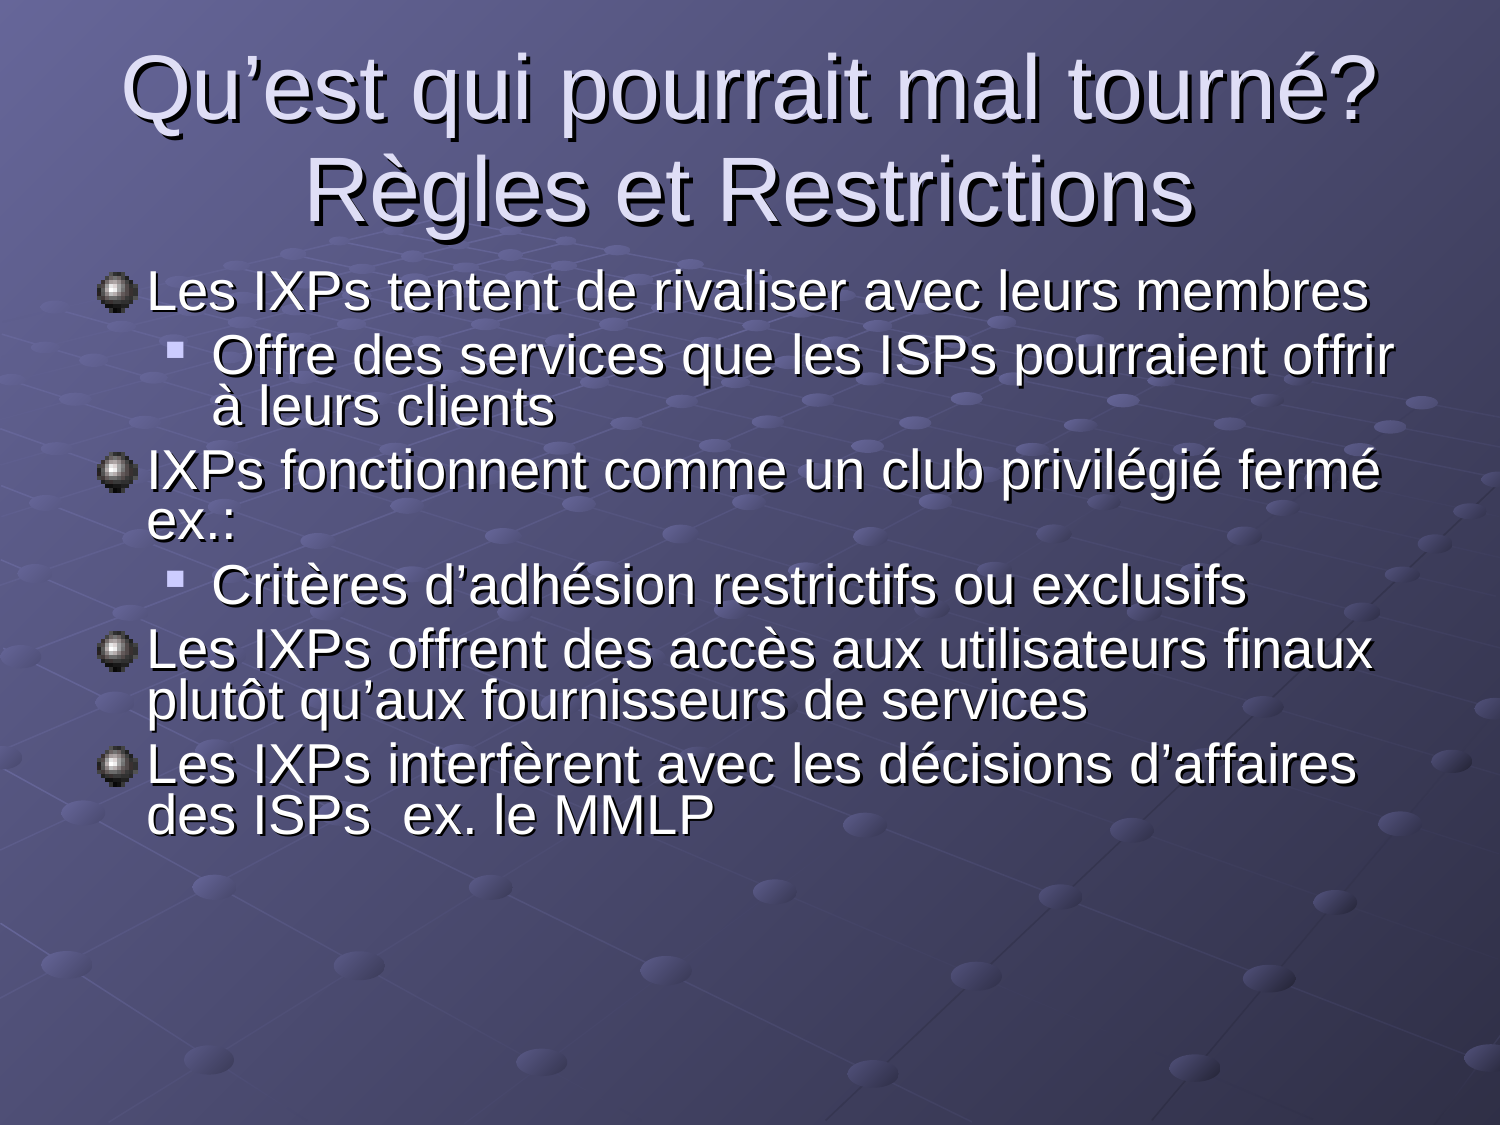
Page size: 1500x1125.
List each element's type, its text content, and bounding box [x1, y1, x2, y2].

list Les IXPs tentent de rivaliser avec leurs membres Offre des services que les ISPs pourraient offrir à leurs clients IXPs fonctionnent comme un club privilégié fermé ex.: Critères d’adhésion restrictifs ou exclusifs Les IXPs offrent des accès aux utilisateurs finaux plutôt qu’aux fournisseurs de services Les IXPs interfèrent avec les décisions d’affaires des ISPs ex. le MMLP [75, 262, 1426, 1007]
title Qu’est qui pourrait mal tourné? Règles et Restrictions [75, 21, 1426, 257]
